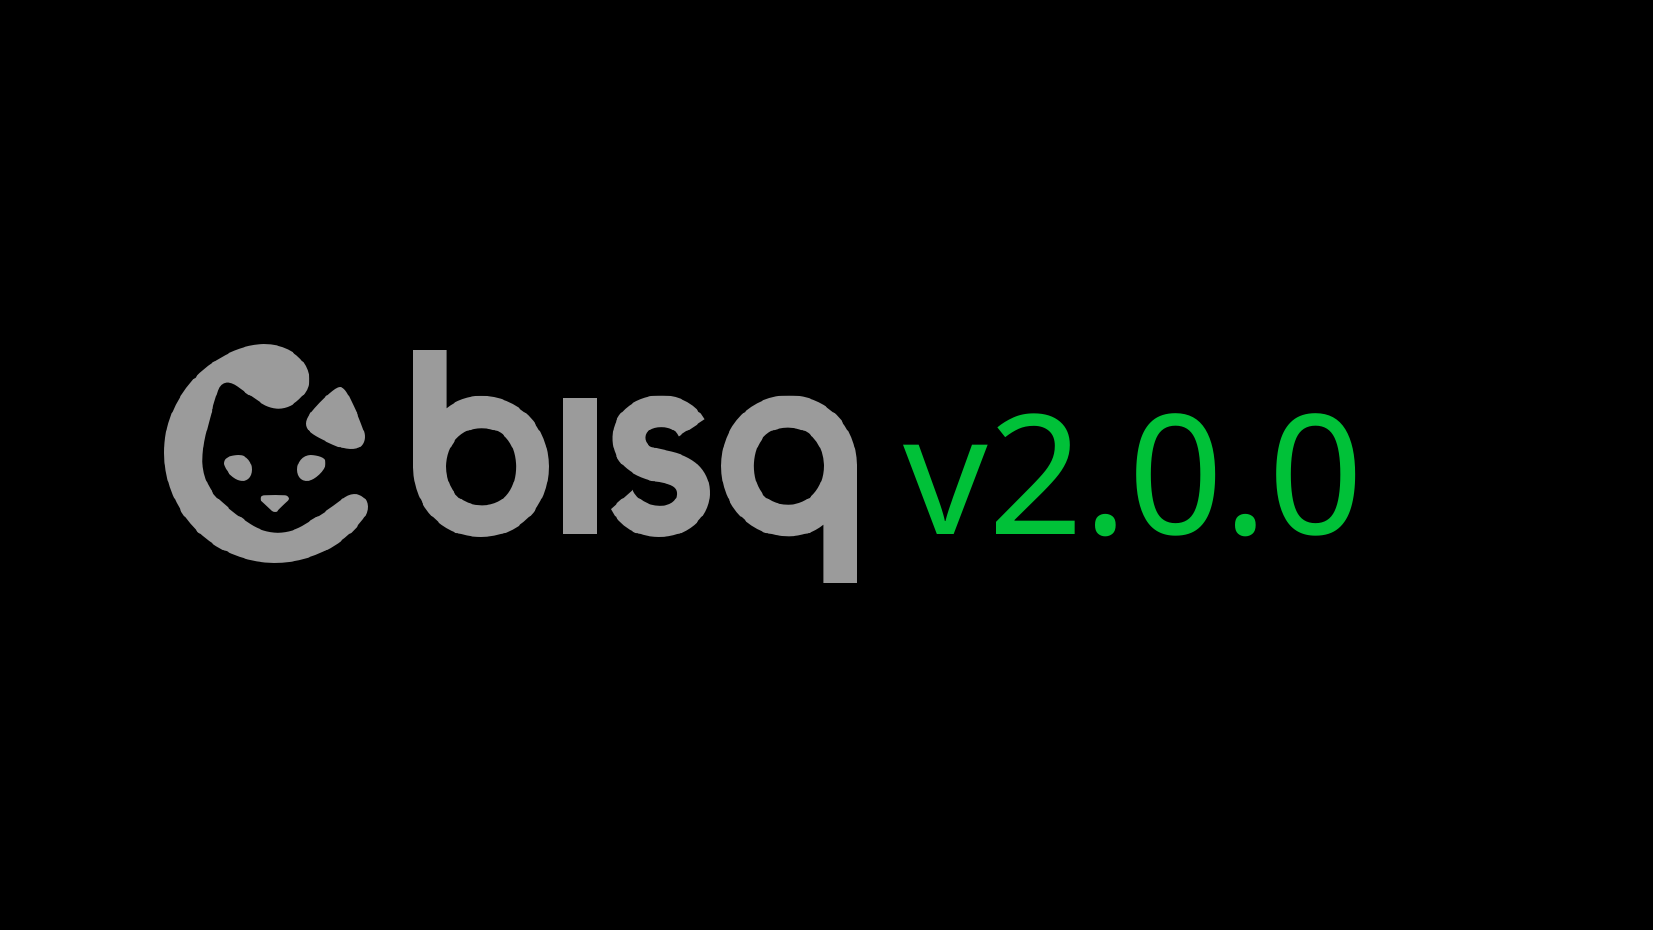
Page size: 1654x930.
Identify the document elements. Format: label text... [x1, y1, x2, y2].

text_box v2.0.0 [888, 349, 1489, 581]
picture [164, 344, 859, 586]
